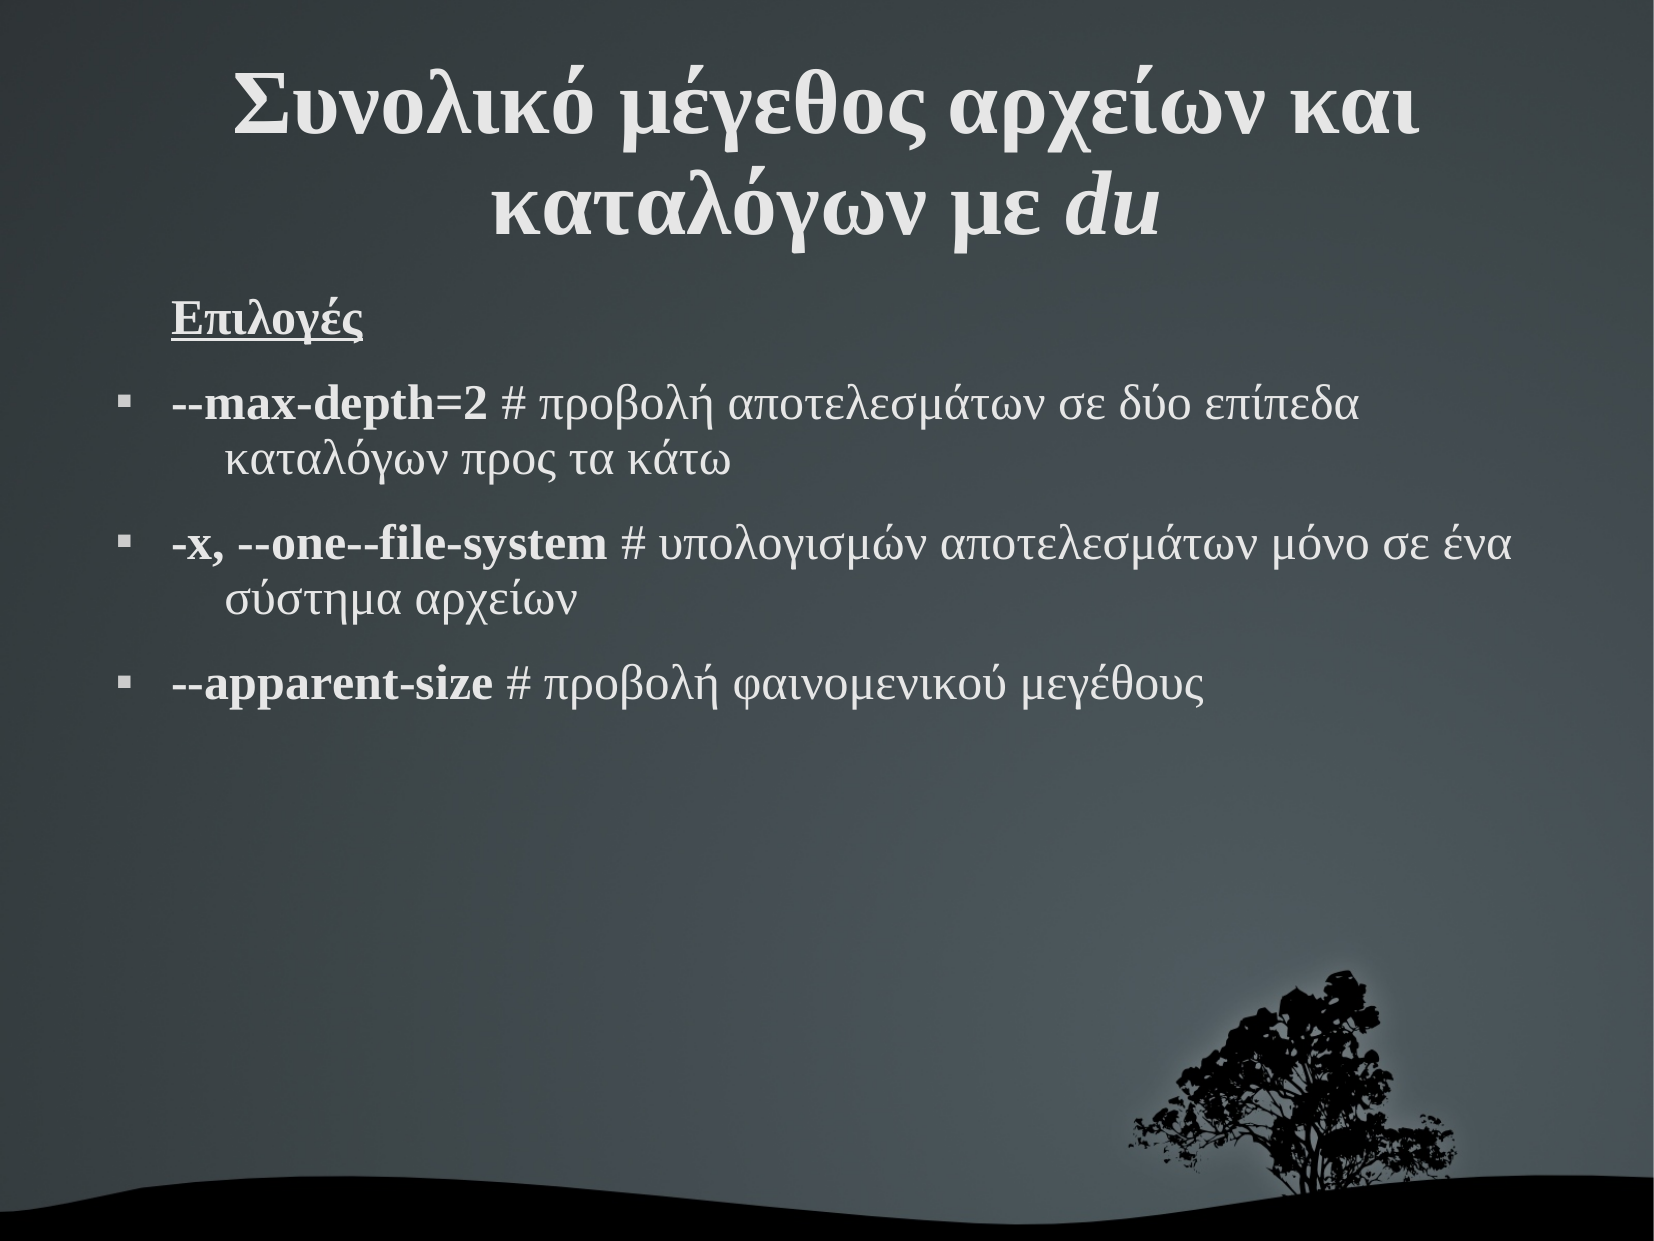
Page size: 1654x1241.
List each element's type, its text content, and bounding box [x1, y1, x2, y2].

picture [0, 0, 1654, 1241]
title Συνολικό μέγεθος αρχείων και καταλόγων με du [82, 33, 1571, 274]
list Επιλογές --max-depth=2 # προβολή αποτελεσμάτων σε δύο επίπεδα καταλόγων προς τα κάτω -x, --one--file-system # υπολογισμών αποτελεσμάτων μόνο σε ένα σύστημα αρχείων --apparent-size # προβολή φαινομενικού μεγέθους [82, 290, 1571, 1109]
